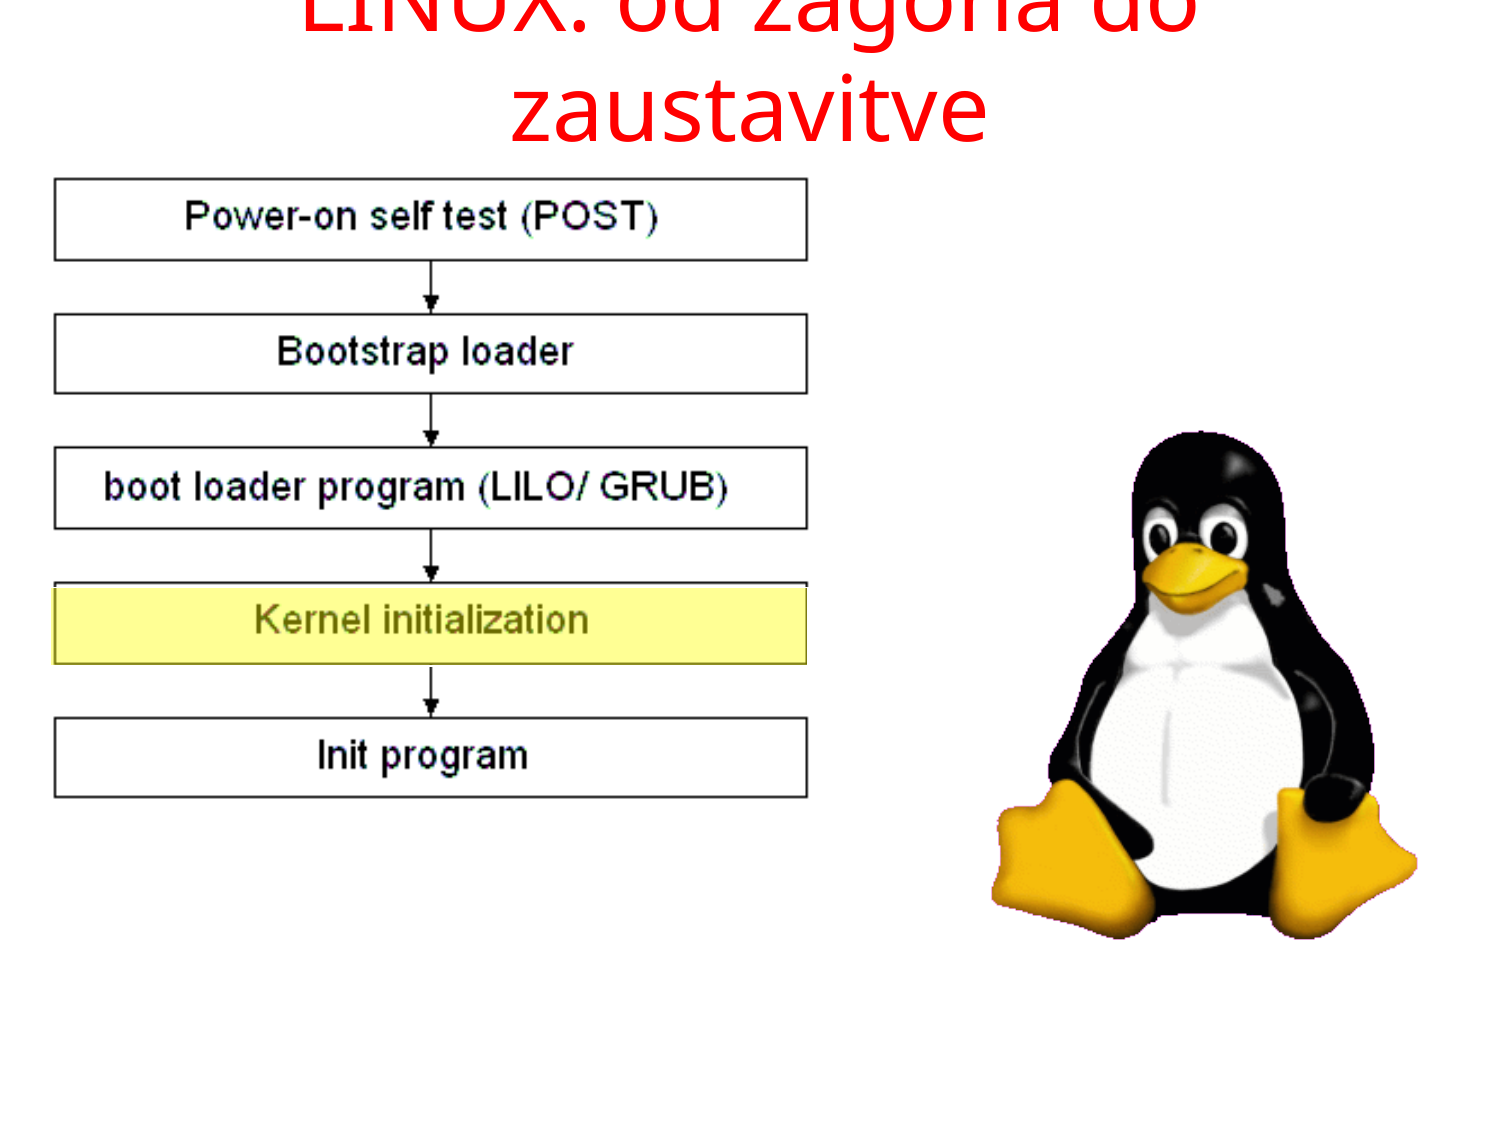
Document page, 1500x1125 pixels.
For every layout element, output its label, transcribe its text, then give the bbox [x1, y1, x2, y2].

text_box [50, 587, 809, 667]
title LINUX: od zagona do zaustavitve [49, 0, 1451, 113]
picture [975, 412, 1438, 951]
picture [50, 174, 813, 801]
